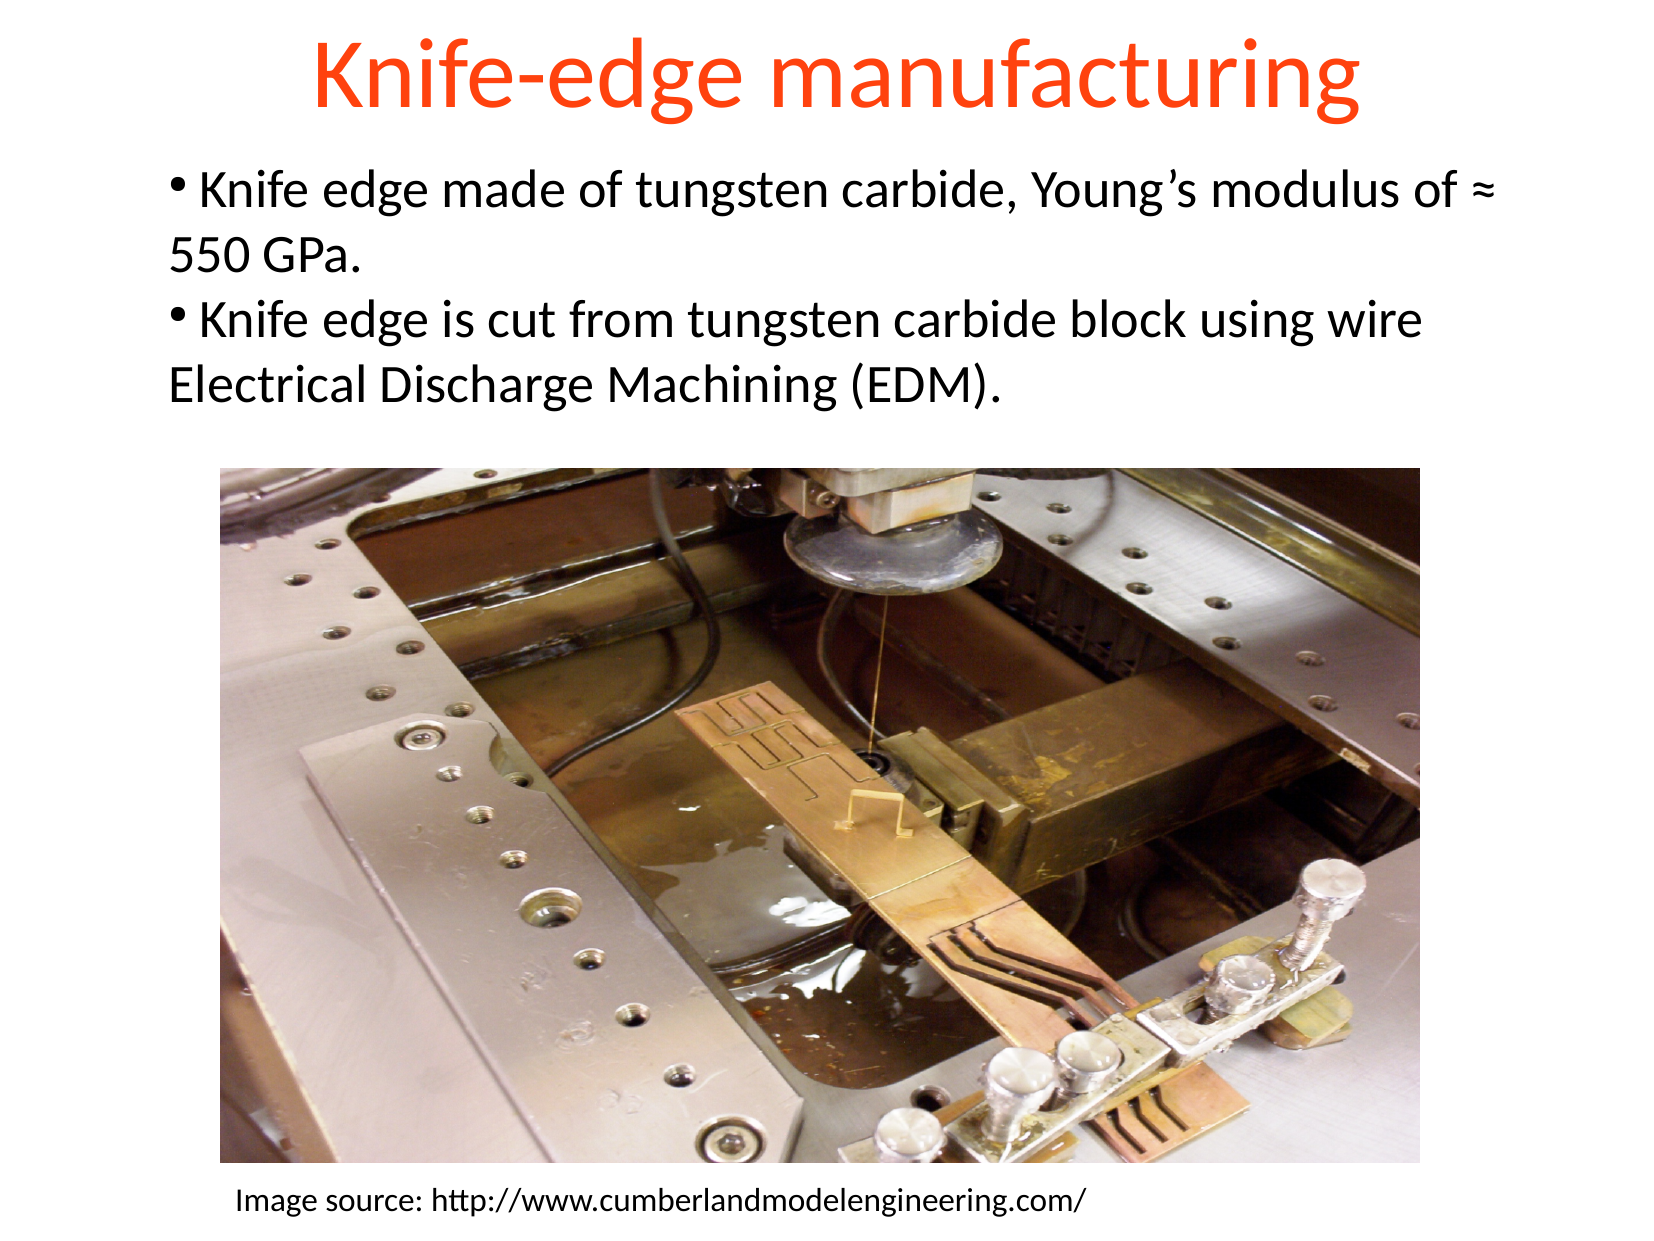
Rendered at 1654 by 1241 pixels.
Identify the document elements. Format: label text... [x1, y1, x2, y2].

picture [220, 468, 1420, 1163]
text_box Knife edge made of tungsten carbide, Young’s modulus of ≈ 550 GPa. Knife edge is cut from tungsten carbide block using wire Electrical Discharge Machining (EDM). [153, 146, 1539, 421]
text_box Knife-edge manufacturing [0, 0, 1654, 135]
text_box Image source: http://www.cumberlandmodelengineering.com/ [220, 1171, 1351, 1226]
